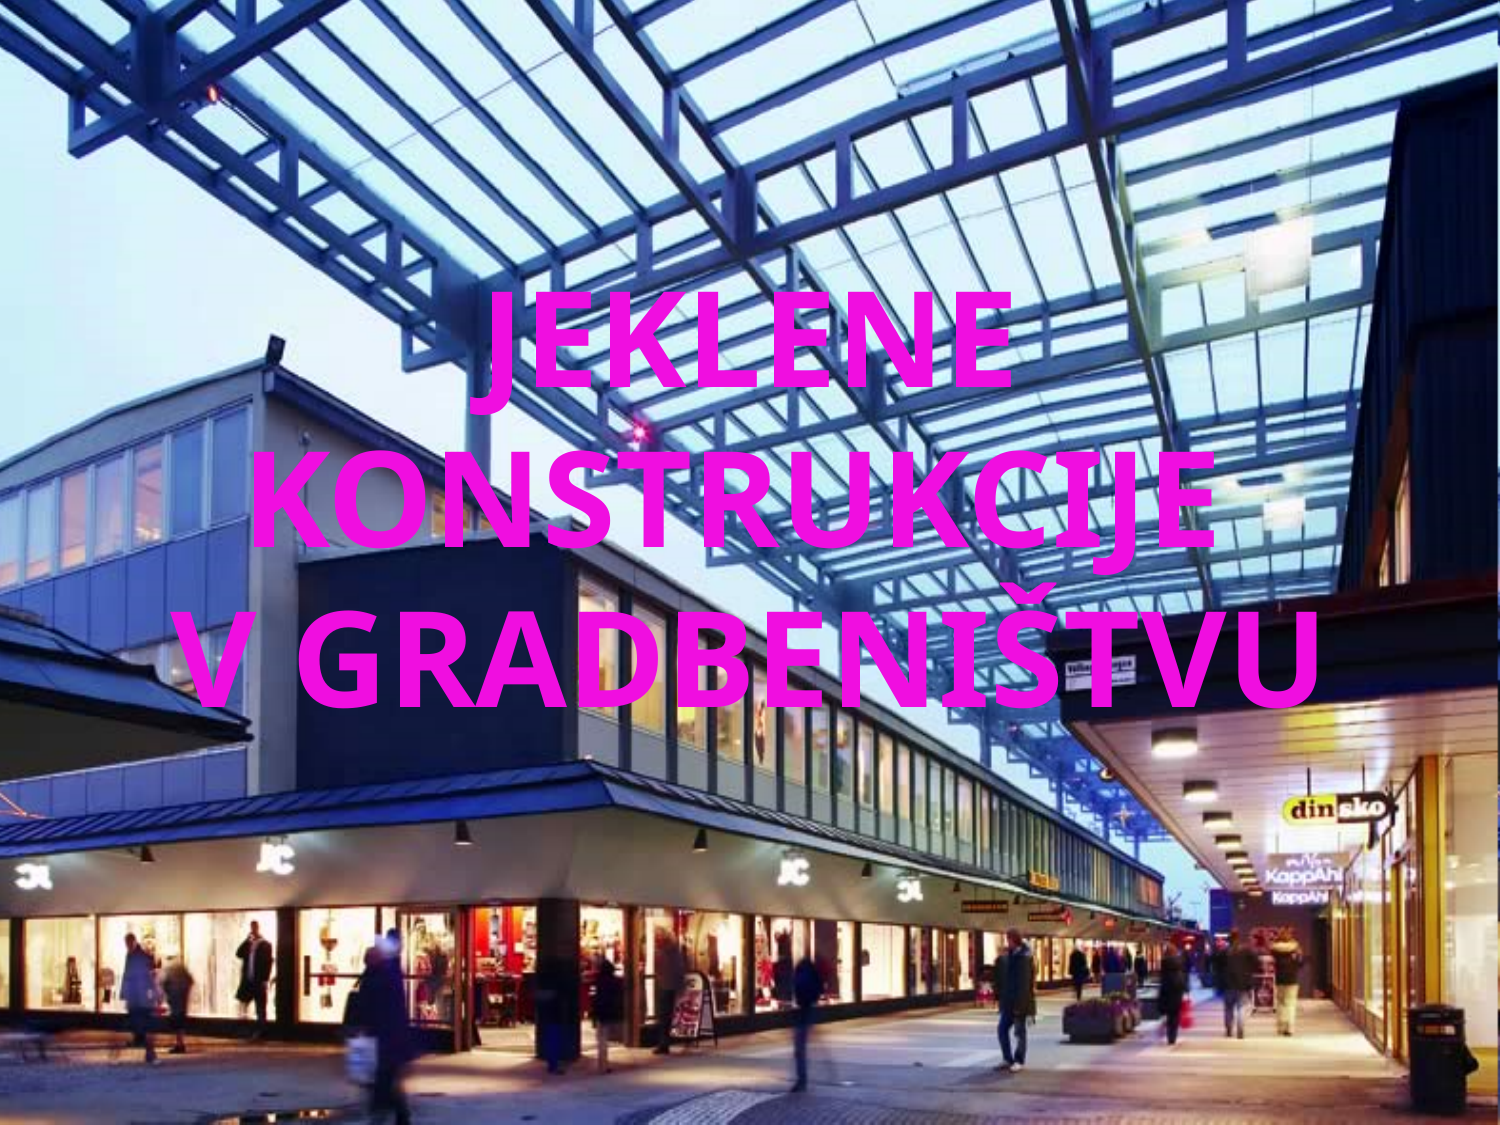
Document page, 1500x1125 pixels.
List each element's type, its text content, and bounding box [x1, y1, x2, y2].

title JEKLENE KONSTRUKCIJE V GRADBENIŠTVU [112, 373, 1388, 615]
picture [0, 0, 1500, 1125]
